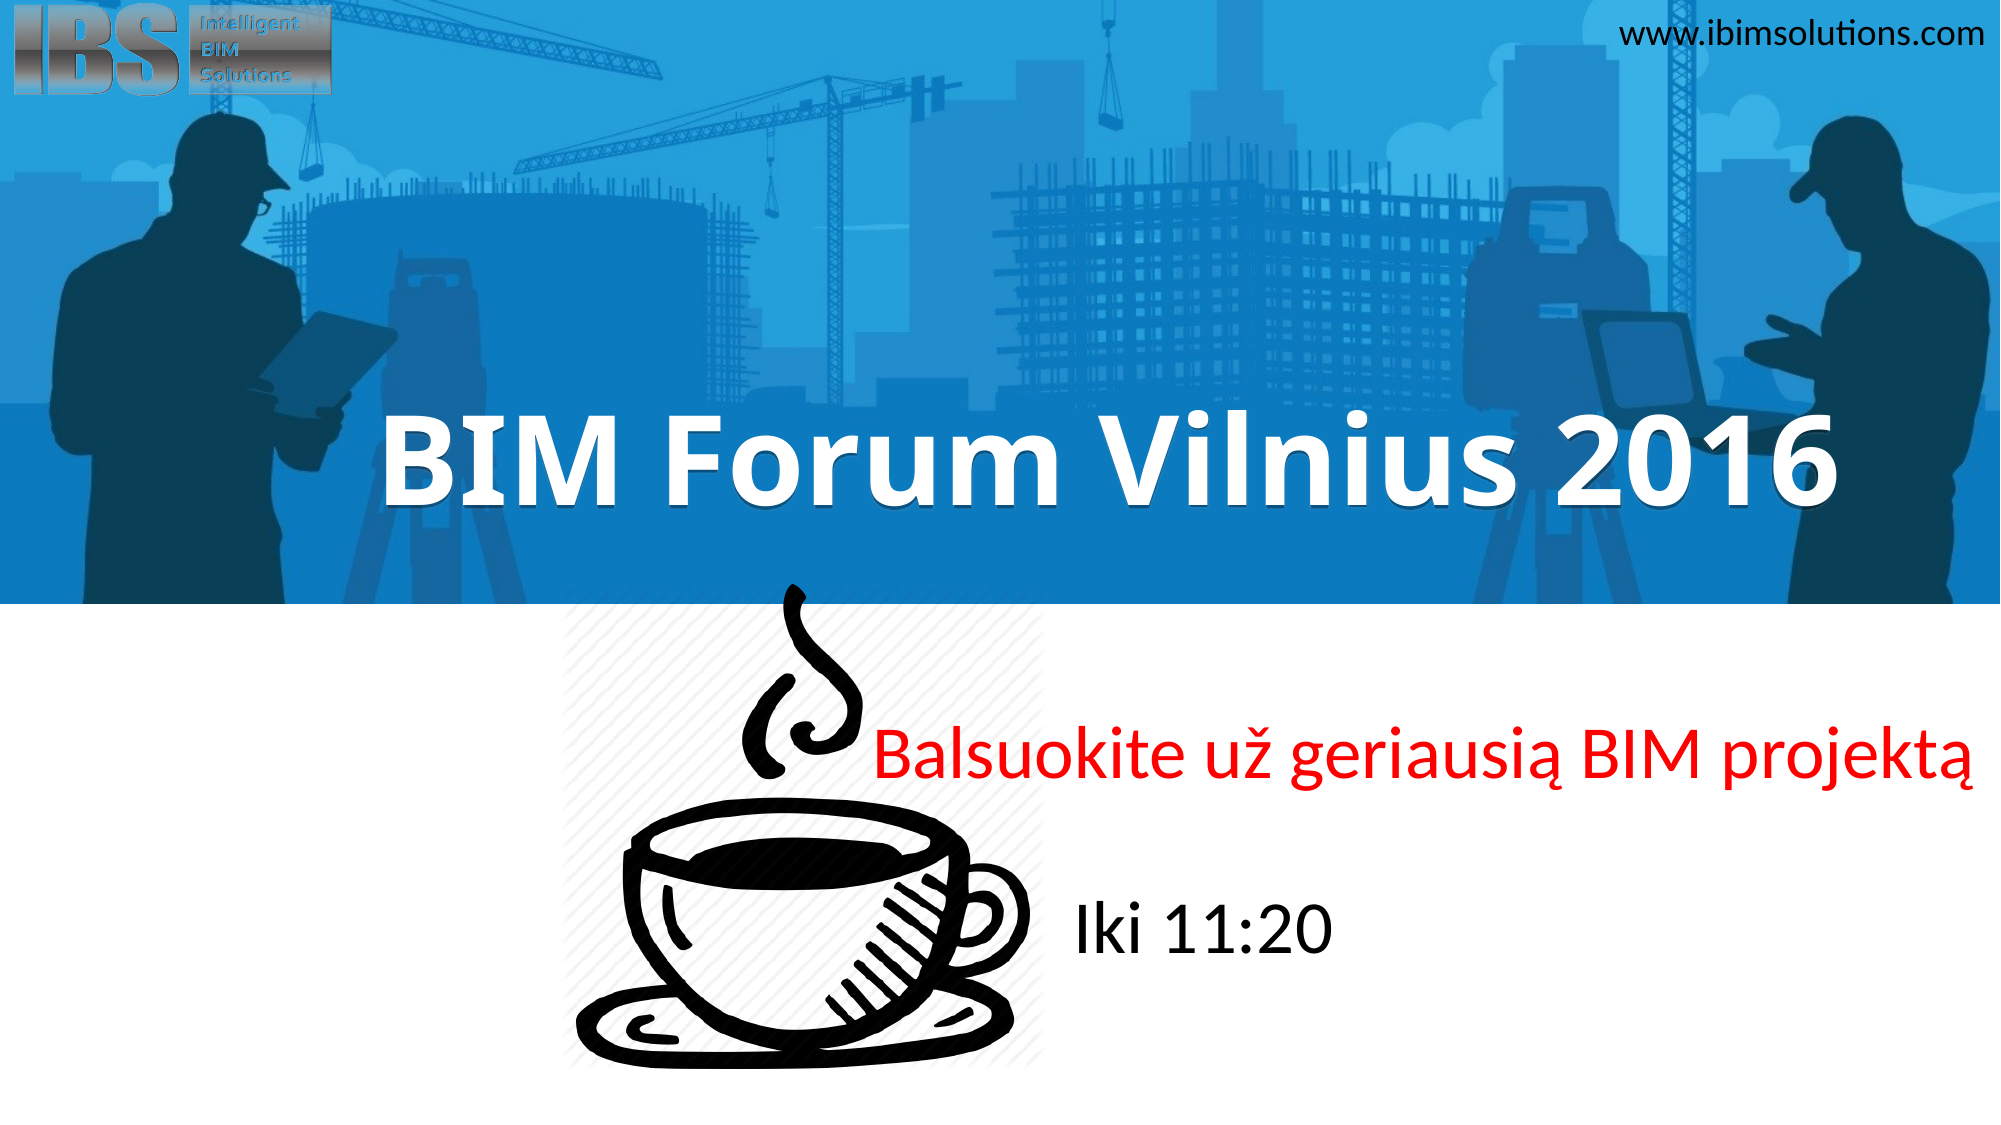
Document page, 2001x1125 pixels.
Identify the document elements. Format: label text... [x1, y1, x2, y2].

picture [0, 0, 2000, 1069]
text_box Balsuokite už geriausią BIM projektą [857, 696, 2000, 803]
picture [1772, 319, 1782, 326]
text_box www.ibimsolutions.com [1603, 0, 2000, 63]
text_box Iki 11:20 [1058, 871, 1947, 978]
picture [1841, 283, 1852, 291]
text_box BIM Forum Vilnius 2016 [360, 384, 1861, 540]
